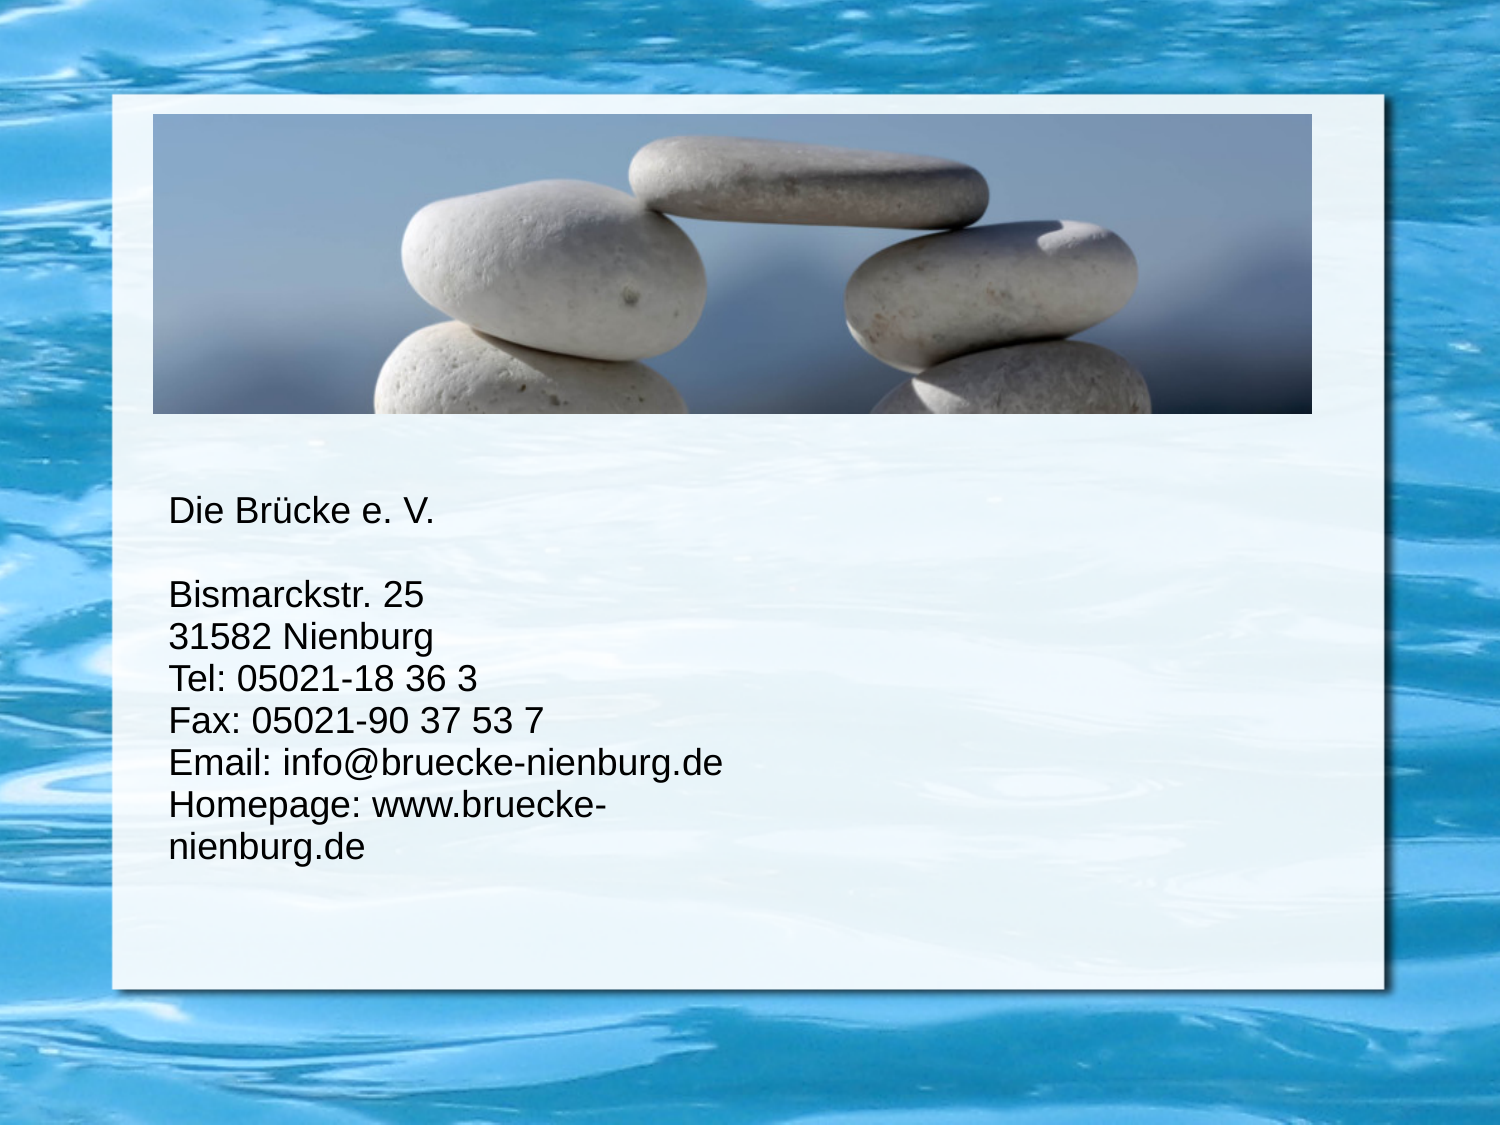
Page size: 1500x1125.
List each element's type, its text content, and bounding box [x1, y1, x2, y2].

text_box Die Brücke e. V. Bismarckstr. 25 31582 Nienburg Tel: 05021-18 36 3 Fax: 05021-90 37 53 7 Email: info@bruecke-nienburg.de Homepage: www.bruecke-nienburg.de [153, 440, 817, 834]
picture [0, 0, 1500, 1125]
